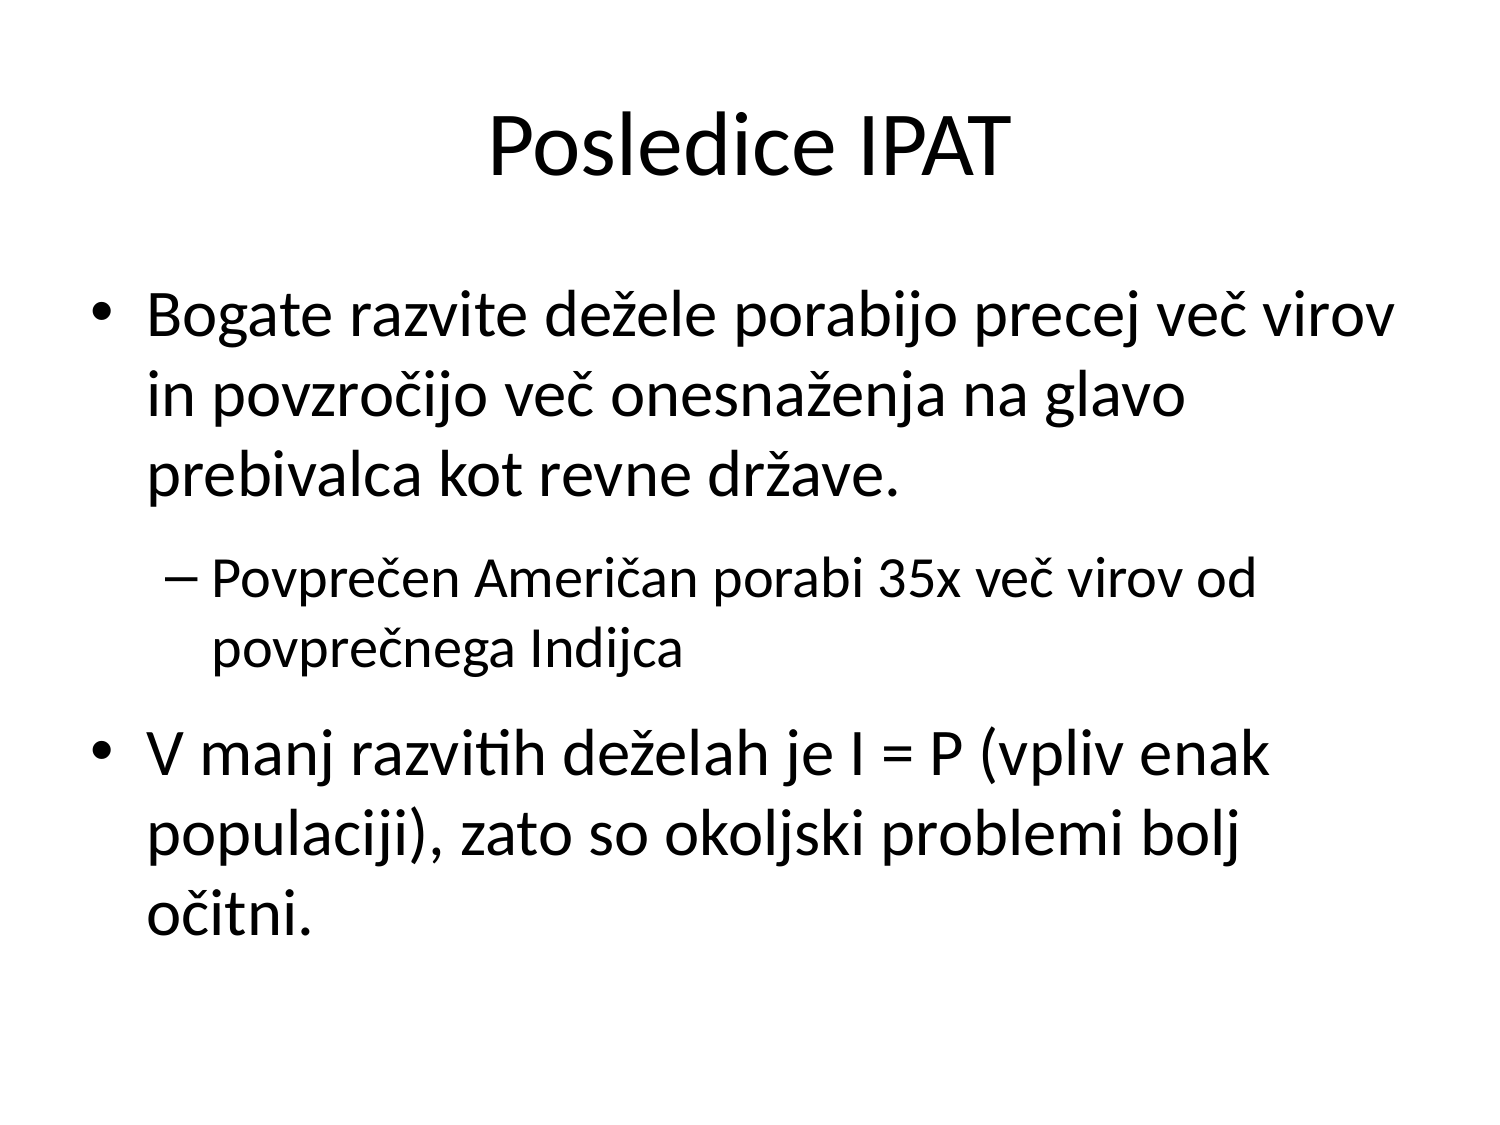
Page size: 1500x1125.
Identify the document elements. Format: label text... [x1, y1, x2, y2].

title Posledice IPAT [75, 45, 1425, 233]
list Bogate razvite dežele porabijo precej več virov in povzročijo več onesnaženja na glavo prebivalca kot revne države. Povprečen Američan porabi 35x več virov od povprečnega Indijca V manj razvitih deželah je I = P (vpliv enak populaciji), zato so okoljski problemi bolj očitni. [75, 262, 1425, 1005]
